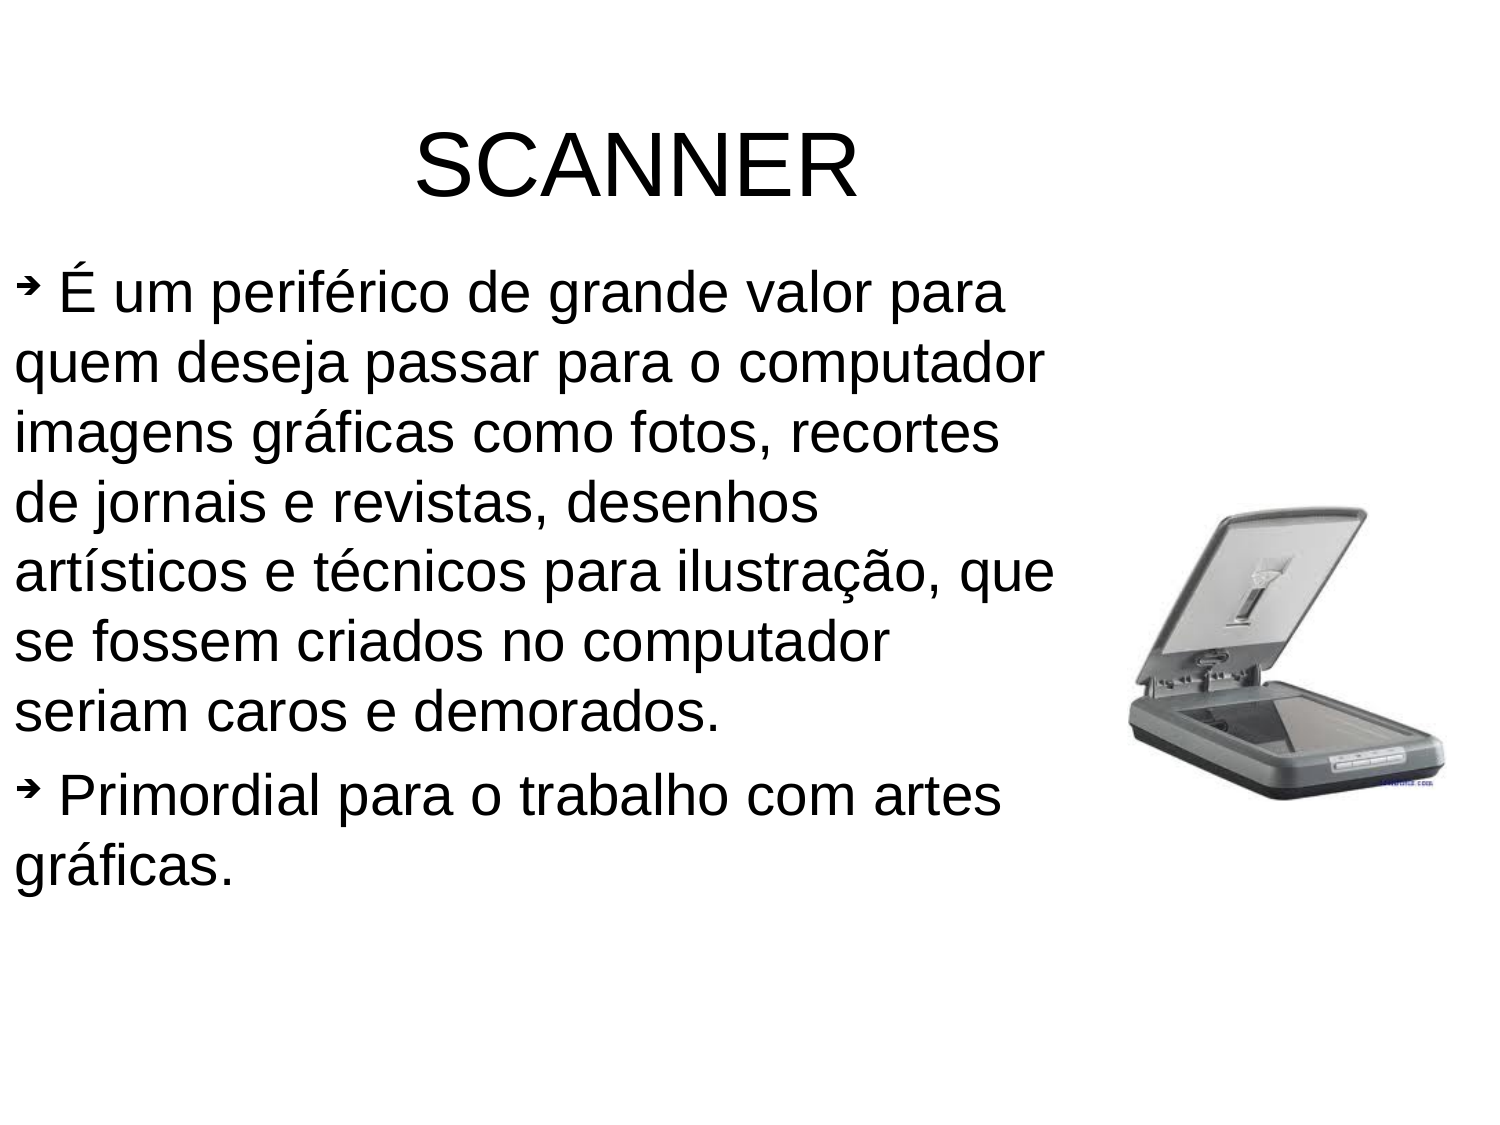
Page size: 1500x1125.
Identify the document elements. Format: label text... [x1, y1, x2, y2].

title SCANNER [0, 66, 1276, 255]
picture [1127, 503, 1447, 802]
list É um periférico de grande valor para quem deseja passar para o computador imagens gráficas como fotos, recortes de jornais e revistas, desenhos artísticos e técnicos para ilustração, que se fossem criados no computador seriam caros e demorados. Primordial para o trabalho com artes gráficas. [0, 246, 1075, 913]
